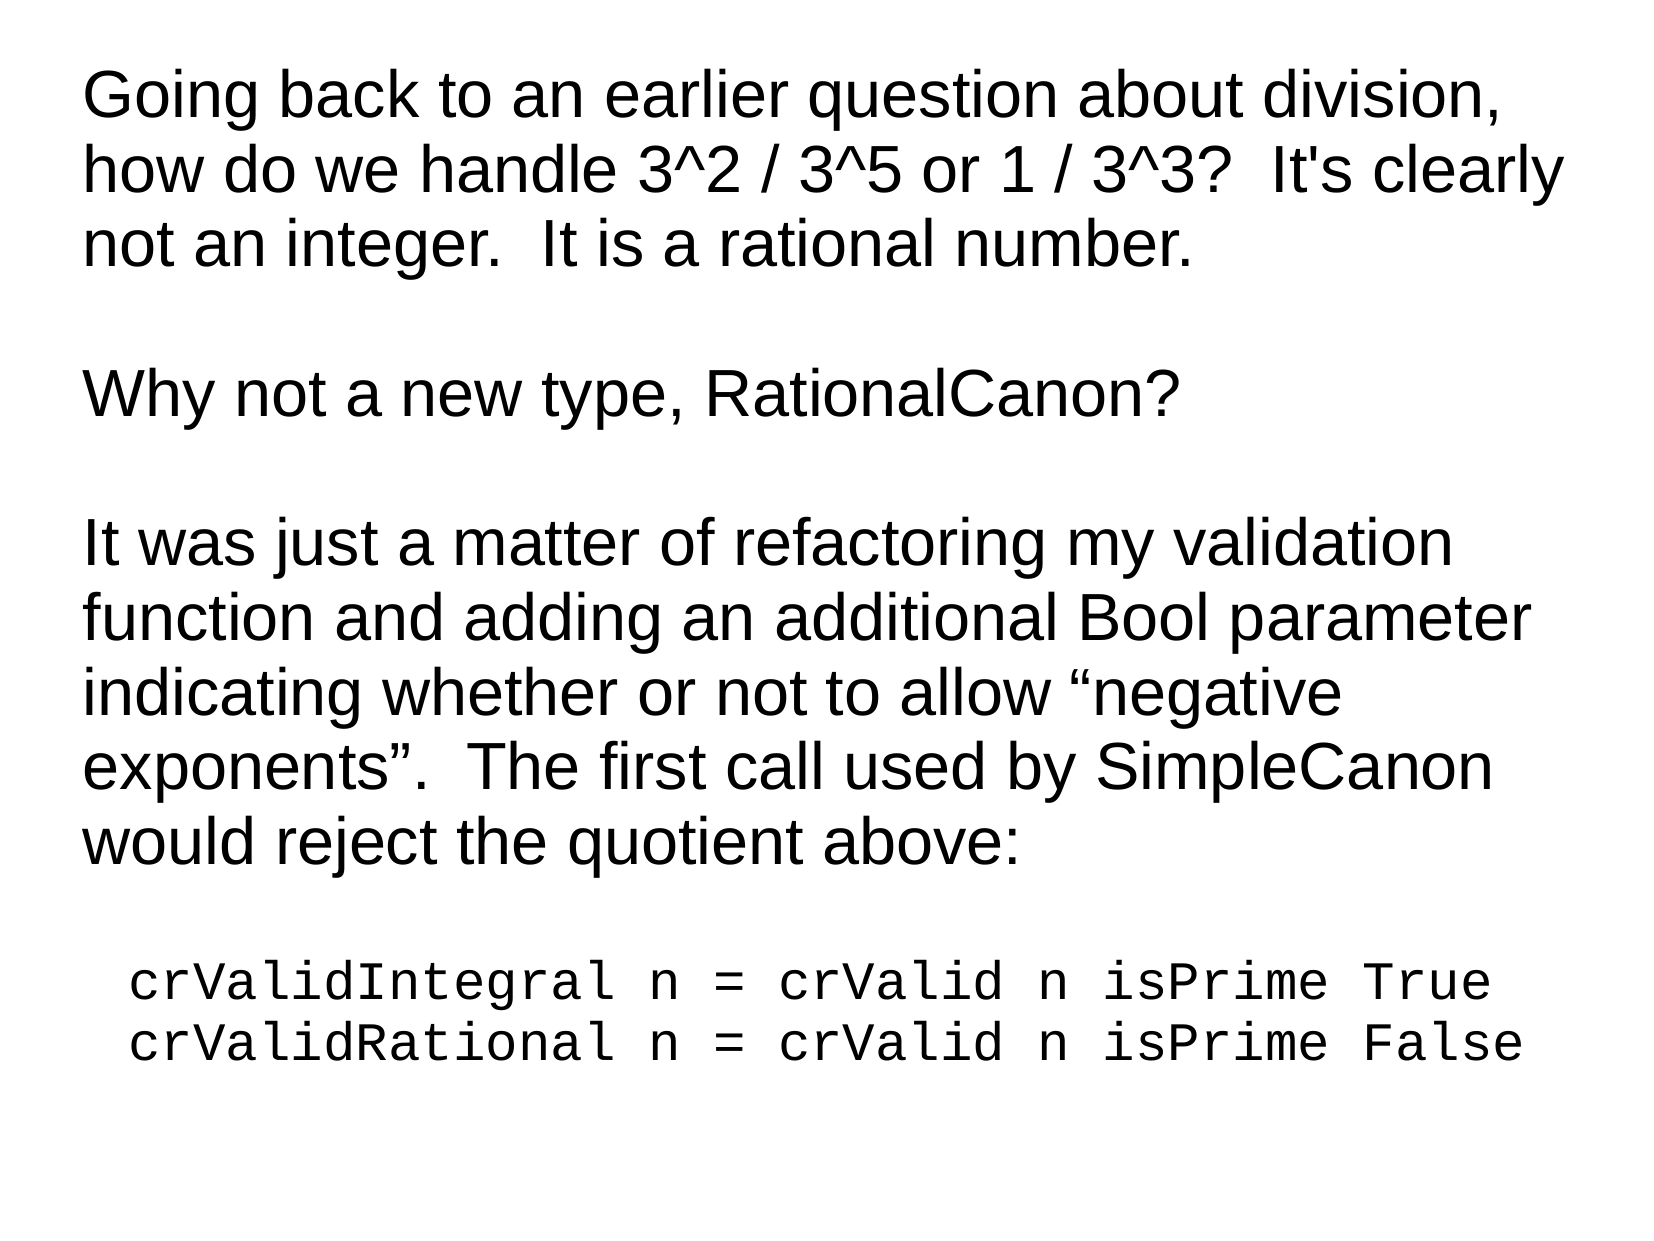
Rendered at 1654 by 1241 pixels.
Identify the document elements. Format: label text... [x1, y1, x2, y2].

subtitle Going back to an earlier question about division, how do we handle 3^2 / 3^5 or 1 / 3^3? It's clearly not an integer. It is a rational number. Why not a new type, RationalCanon? It was just a matter of refactoring my validation function and adding an additional Bool parameter indicating whether or not to allow “negative exponents”. The first call used by SimpleCanon would reject the quotient above: crValidIntegral n = crValid n isPrime True crValidRational n = crValid n isPrime False [82, 0, 1571, 1076]
